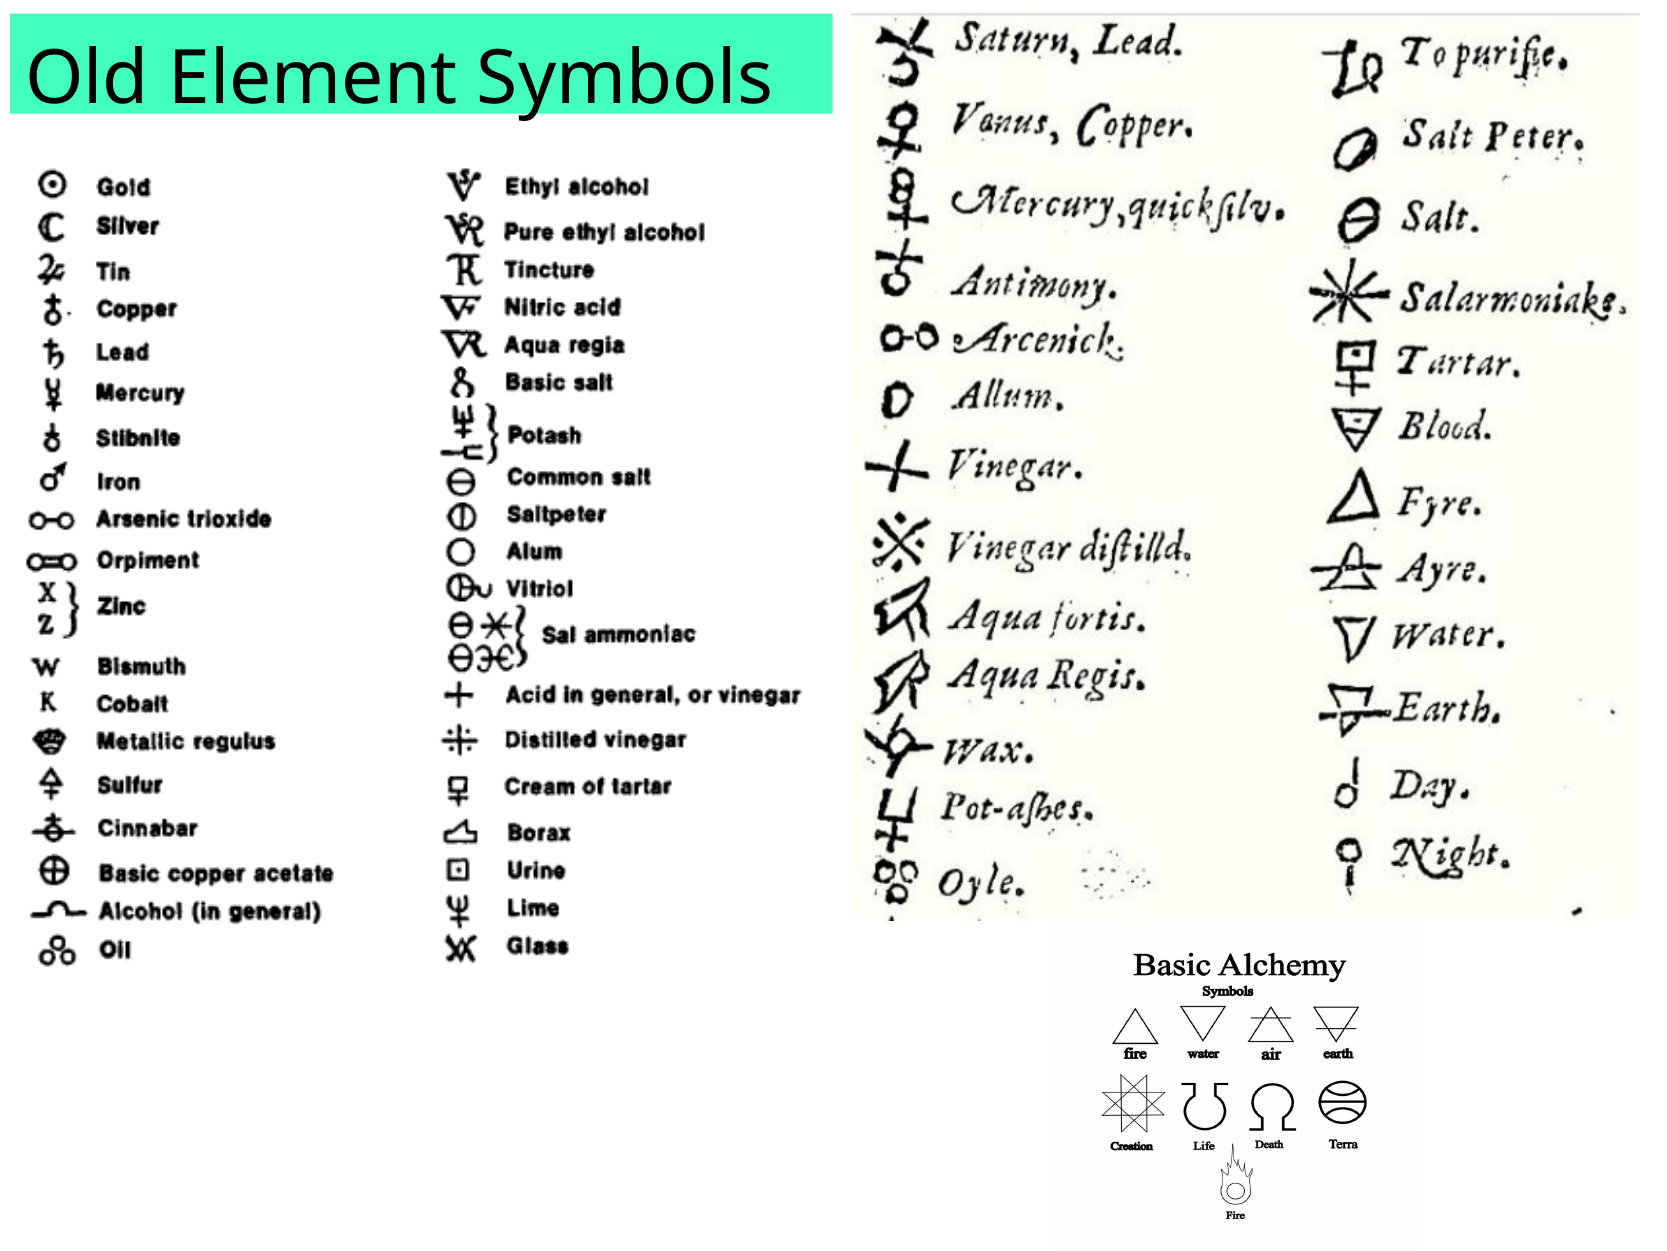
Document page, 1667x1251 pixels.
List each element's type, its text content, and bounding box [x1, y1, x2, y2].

picture [25, 167, 804, 969]
text_box Old Element Symbols [10, 13, 833, 114]
picture [851, 13, 1640, 1250]
